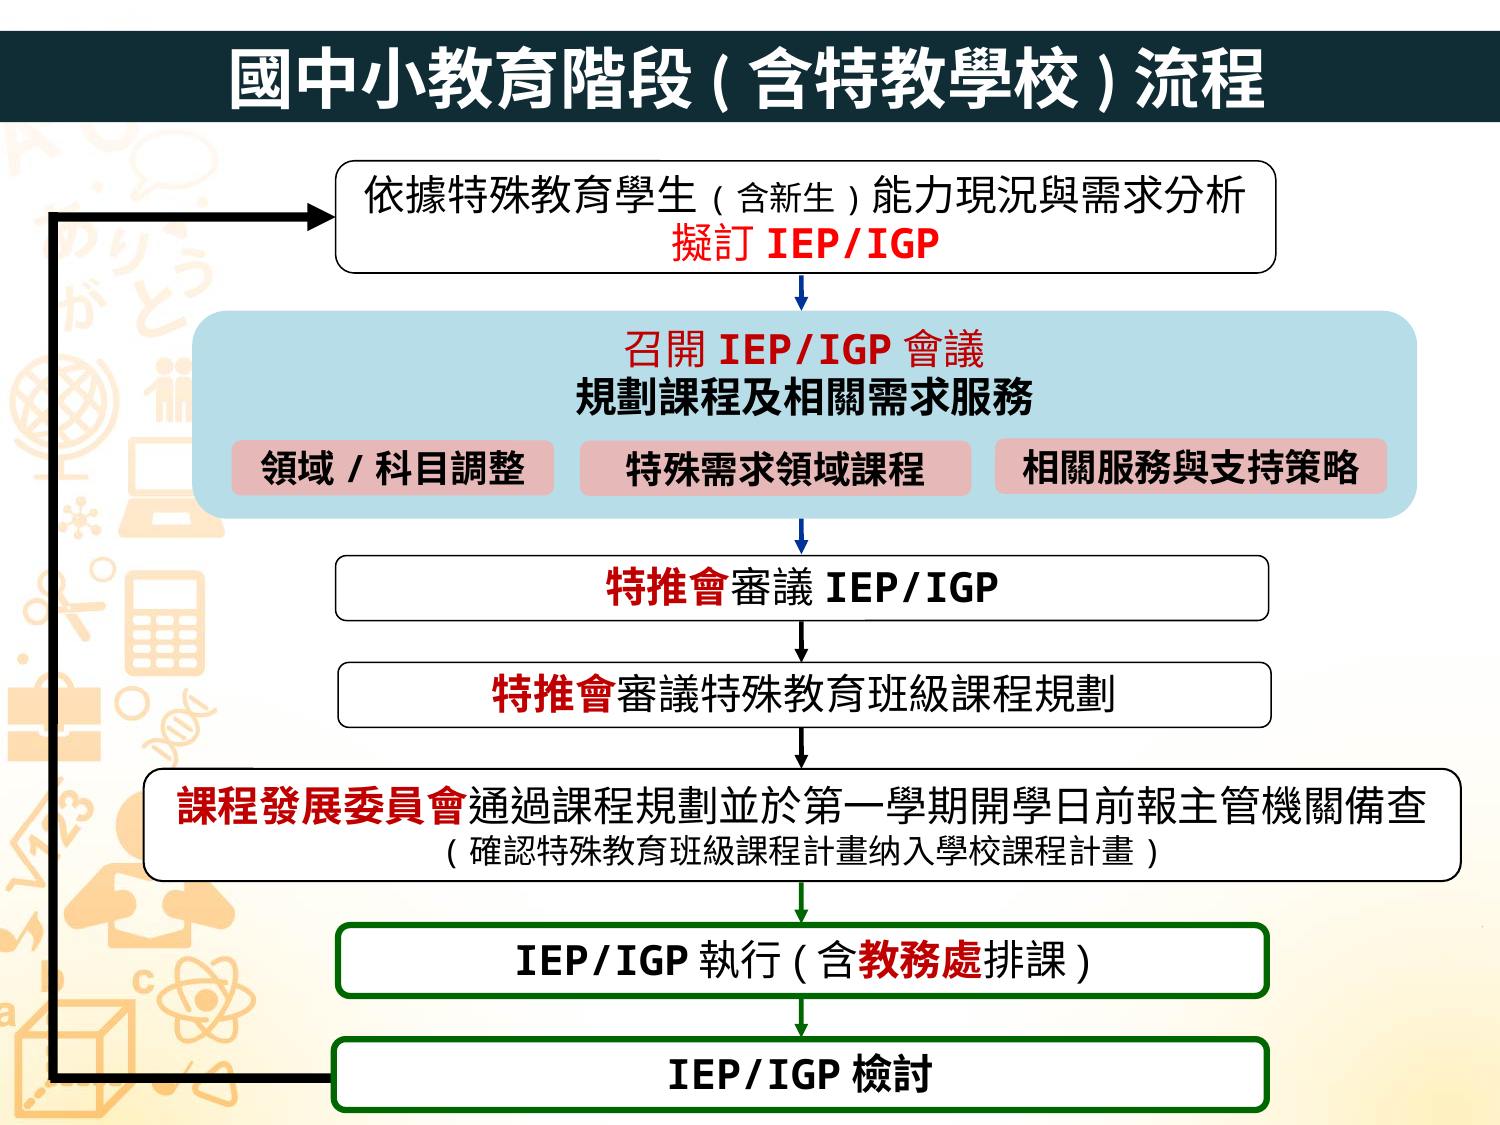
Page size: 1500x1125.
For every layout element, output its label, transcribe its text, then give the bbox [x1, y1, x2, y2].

text_box 特推會審議特殊教育班級課程規劃 [338, 662, 1272, 728]
picture [0, 123, 1500, 1125]
text_box 召開IEP/IGP會議 規劃課程及相關需求服務 [192, 310, 1418, 519]
text_box 課程發展委員會通過課程規劃並於第一學期開學日前報主管機關備查 (確認特殊教育班級課程計畫纳入學校課程計畫) [143, 768, 1461, 882]
picture [0, 0, 1500, 30]
text_box IEP/IGP檢討 [333, 1039, 1267, 1111]
text_box 特推會審議IEP/IGP [335, 555, 1269, 621]
text_box 相關服務與支持策略 [994, 438, 1388, 494]
text_box 領域/科目調整 [231, 440, 555, 496]
text_box 特殊需求領域課程 [579, 440, 972, 497]
text_box IEP/IGP執行(含教務處排課) [338, 925, 1267, 996]
text_box 依據特殊教育學生(含新生)能力現況與需求分析 擬訂IEP/IGP [335, 160, 1276, 274]
text_box 國中小教育階段(含特教學校)流程 [0, 30, 1500, 123]
